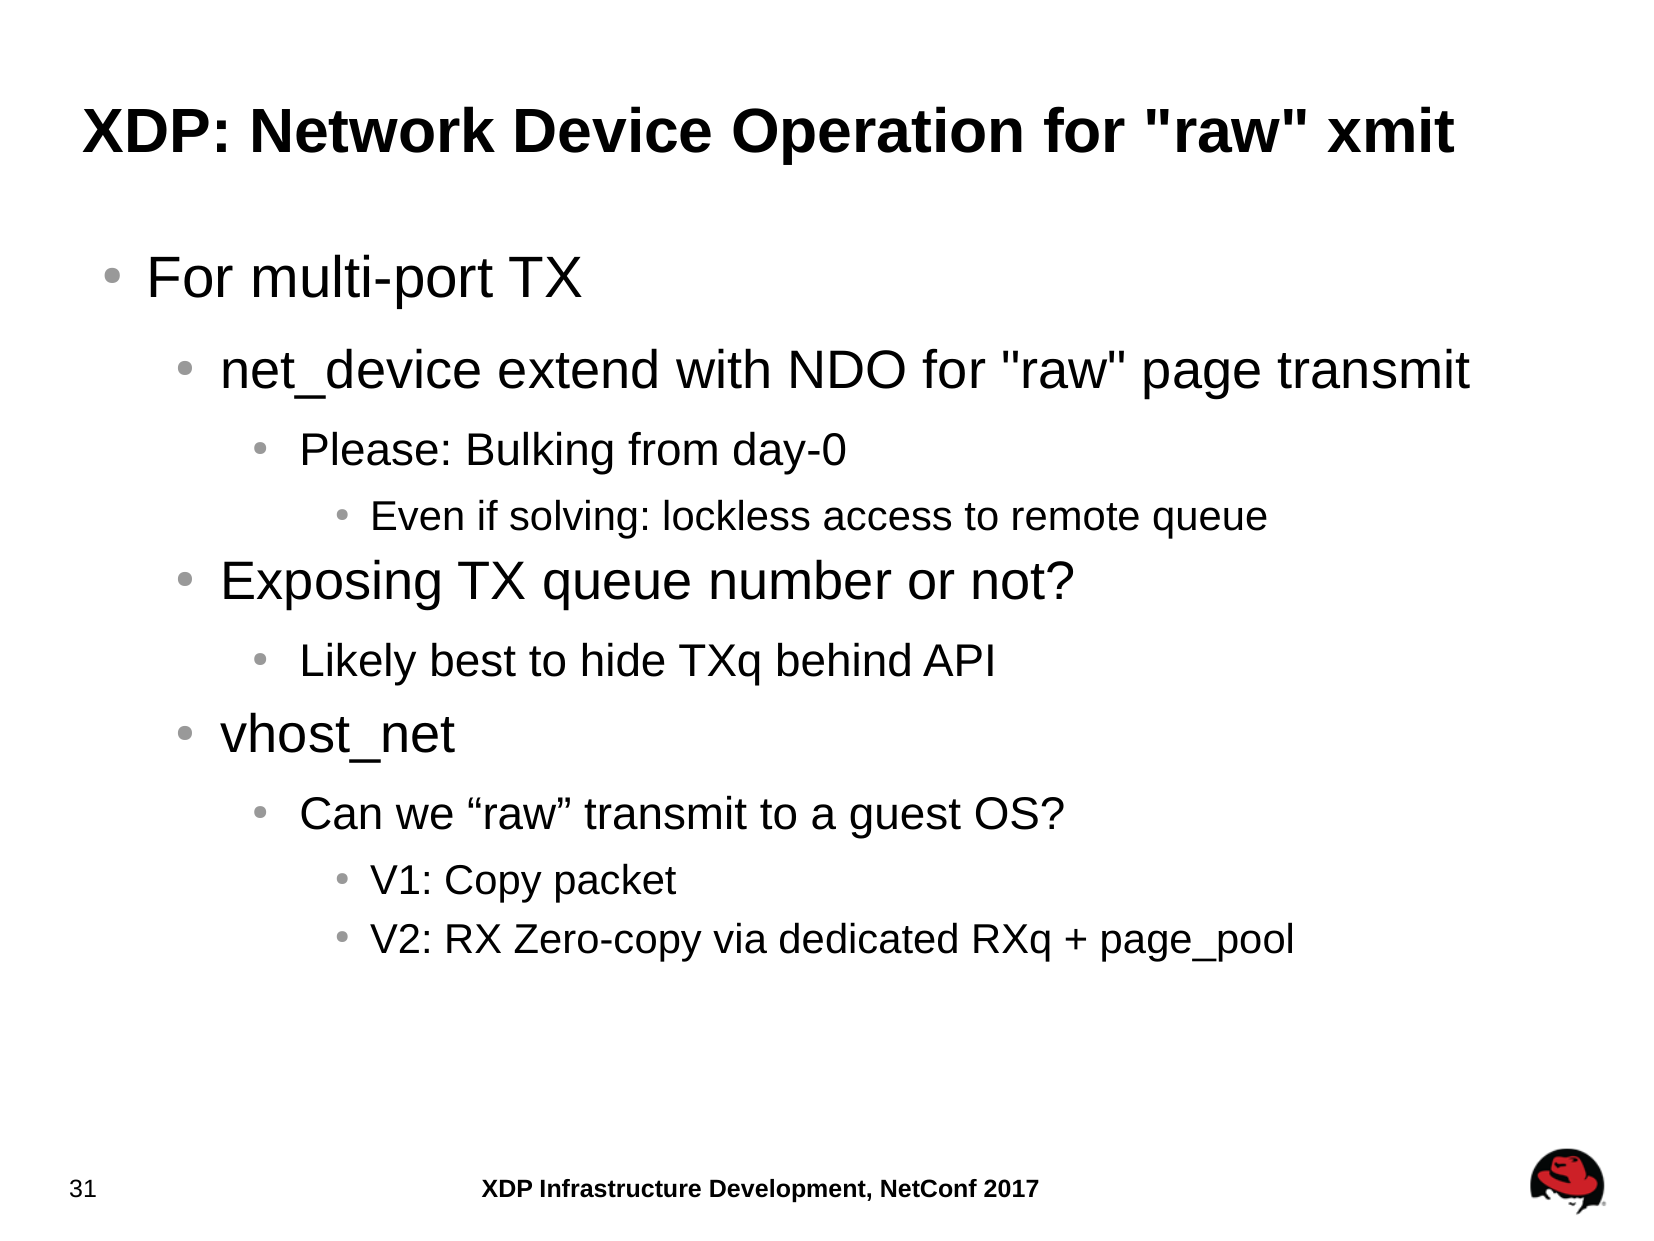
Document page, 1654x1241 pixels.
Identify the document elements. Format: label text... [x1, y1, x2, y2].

picture [1529, 1146, 1612, 1224]
title XDP: Network Device Operation for "raw" xmit [82, 37, 1571, 226]
list For multi-port TX net_device extend with NDO for "raw" page transmit Please: Bulking from day-0 Even if solving: lockless access to remote queue Exposing TX queue number or not? Likely best to hide TXq behind API vhost_net Can we “raw” transmit to a guest OS? V1: Copy packet V2: RX Zero-copy via dedicated RXq + page_pool [86, 244, 1575, 1039]
